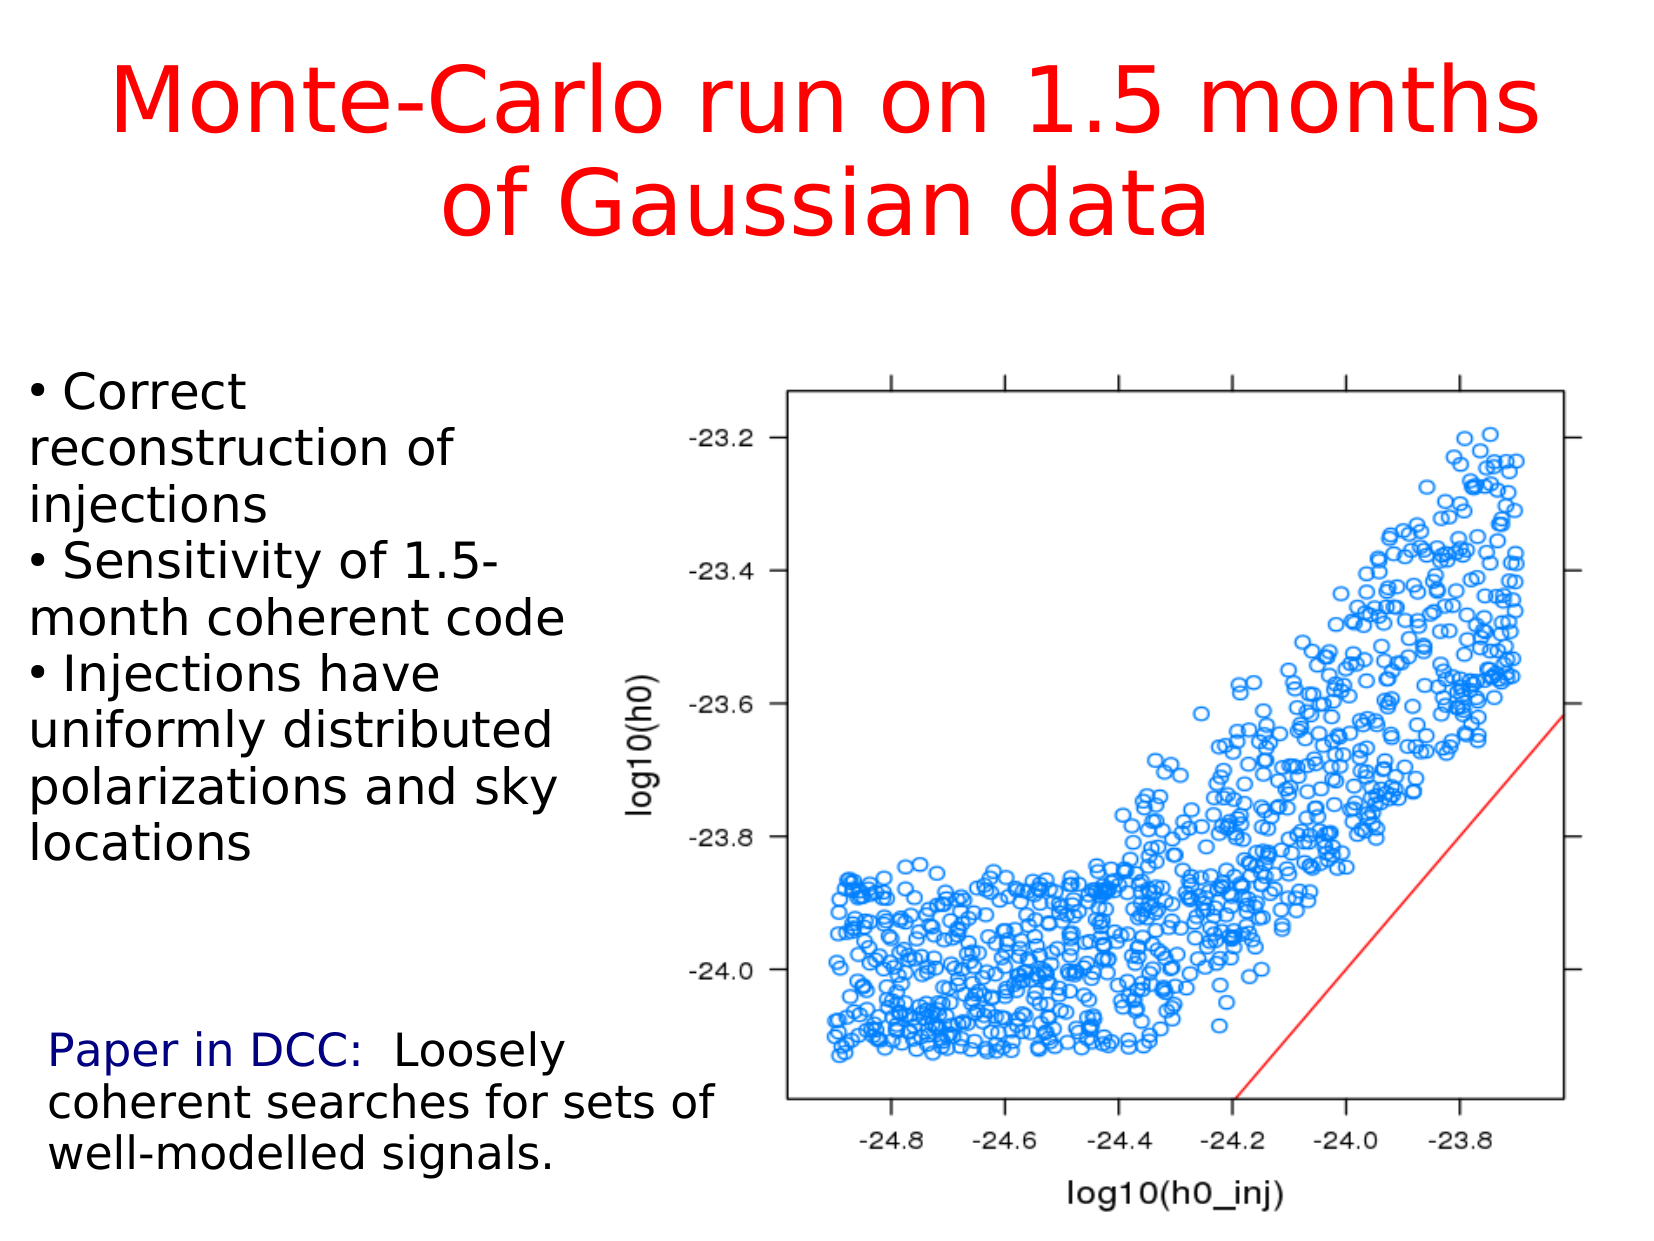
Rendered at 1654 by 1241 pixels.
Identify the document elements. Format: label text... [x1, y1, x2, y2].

title Monte-Carlo run on 1.5 months of Gaussian data [82, 47, 1571, 259]
text_box Correct reconstruction of injections Sensitivity of 1.5-month coherent code Injections have uniformly distributed polarizations and sky locations [13, 356, 638, 882]
picture [608, 296, 1652, 1237]
text_box Paper in DCC: Loosely coherent searches for sets of well-modelled signals. [32, 1017, 731, 1241]
